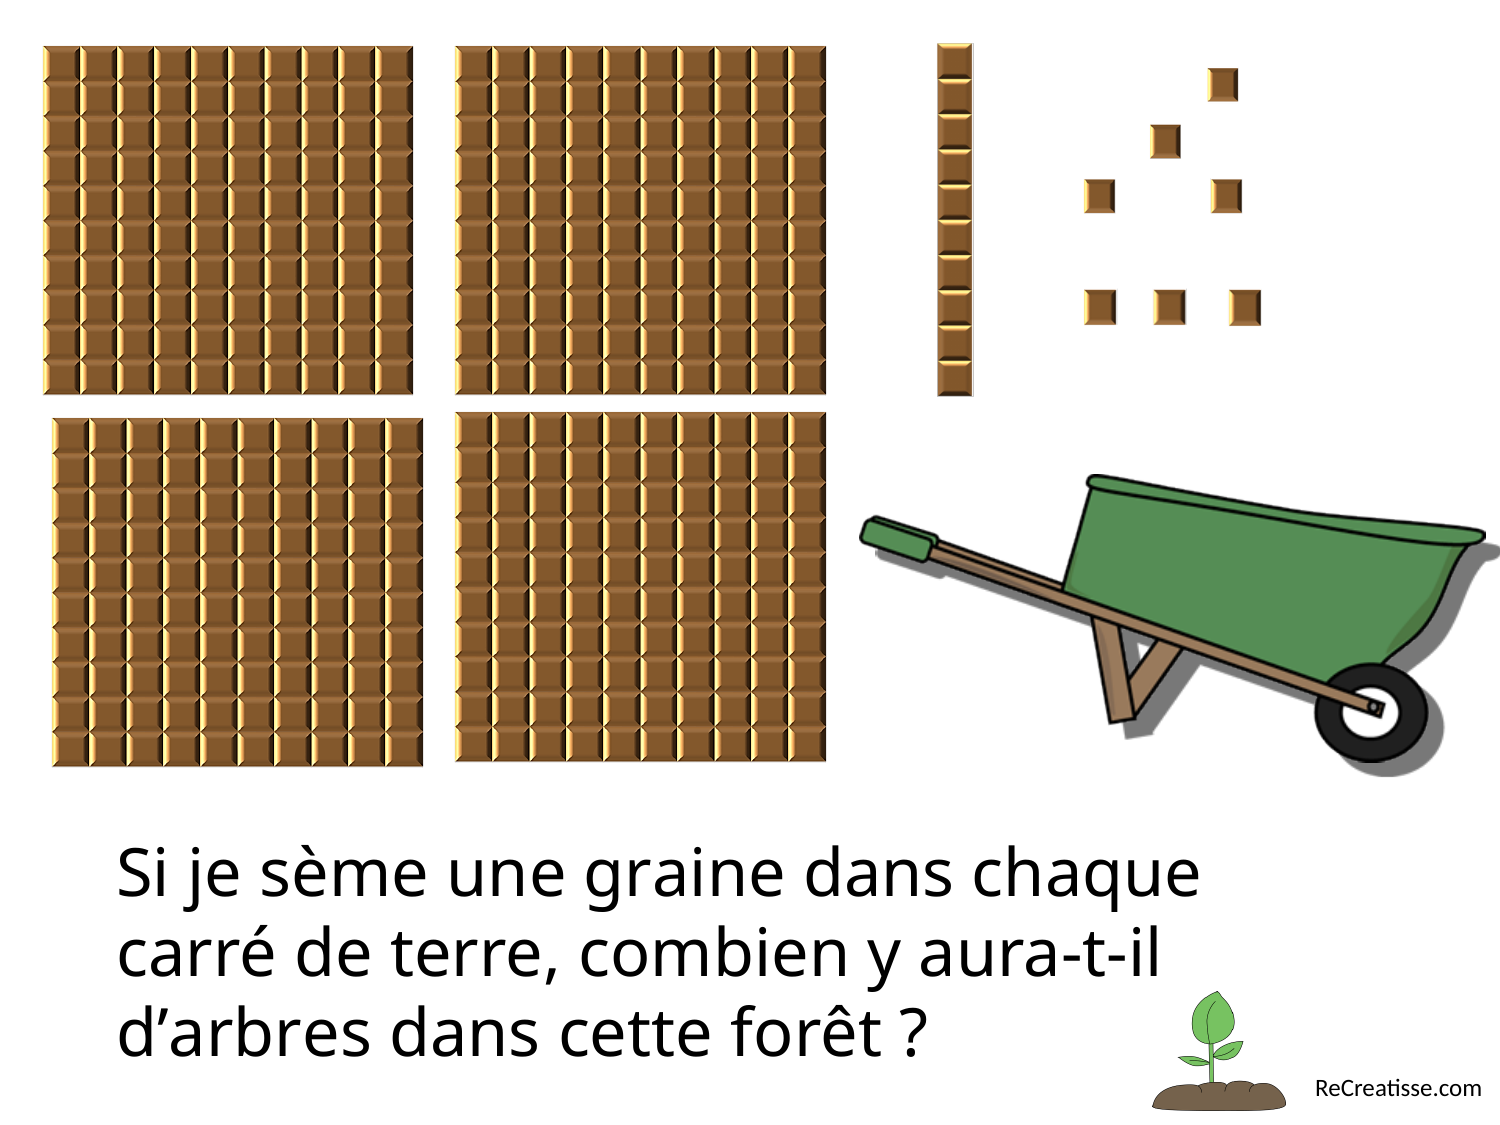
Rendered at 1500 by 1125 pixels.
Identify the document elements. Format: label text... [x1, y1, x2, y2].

picture [859, 474, 1486, 763]
text_box Si je sème une graine dans chaque carré de terre, combien y aura-t-il d’arbres dans cette forêt ? [101, 823, 1219, 1078]
text_box ReCreatisse.com [1300, 1064, 1498, 1109]
picture [453, 410, 828, 763]
picture [50, 416, 425, 768]
picture [936, 42, 974, 398]
picture [453, 44, 828, 397]
picture [1083, 288, 1263, 327]
picture [1083, 66, 1244, 214]
picture [1152, 991, 1286, 1111]
picture [41, 44, 415, 397]
